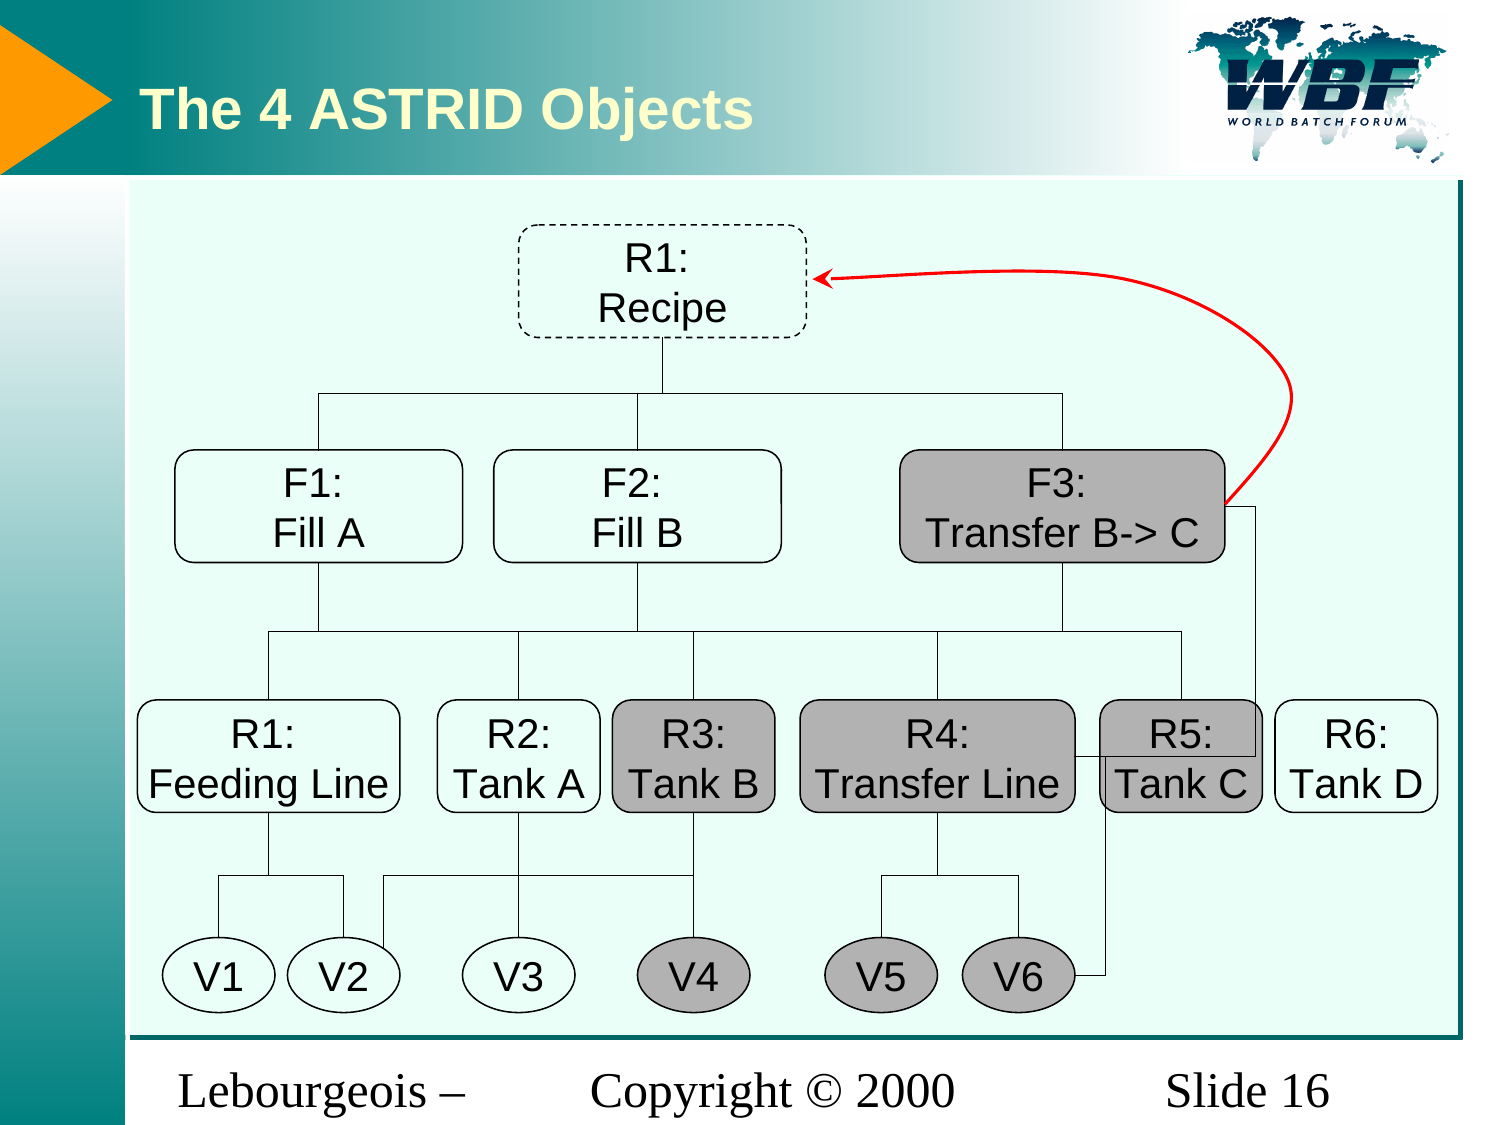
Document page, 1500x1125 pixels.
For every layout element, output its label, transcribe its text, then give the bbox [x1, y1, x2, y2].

text_box R3: Tank B [612, 699, 775, 813]
text_box R5: Tank C [1105, 703, 1263, 813]
text_box F3: Transfer B-> C [899, 449, 1225, 563]
title The 4 ASTRID Objects [125, 49, 1150, 163]
text_box V2 [287, 937, 400, 1013]
text_box V6 [962, 937, 1075, 1013]
text_box R4: Transfer Line [800, 699, 1076, 813]
text_box V4 [637, 937, 751, 1013]
text_box R1: Feeding Line [137, 699, 400, 813]
text_box R1: Recipe [518, 224, 807, 338]
text_box R5: Tank C [1099, 699, 1254, 756]
text_box V5 [824, 937, 938, 1013]
text_box R5: Tank C [1099, 757, 1104, 806]
text_box R6: Tank D [1275, 699, 1438, 813]
text_box F2: Fill B [493, 449, 782, 563]
text_box V3 [462, 937, 576, 1013]
text_box V1 [162, 937, 276, 1013]
text_box F1: Fill A [174, 449, 463, 563]
text_box R2: Tank A [437, 699, 601, 813]
